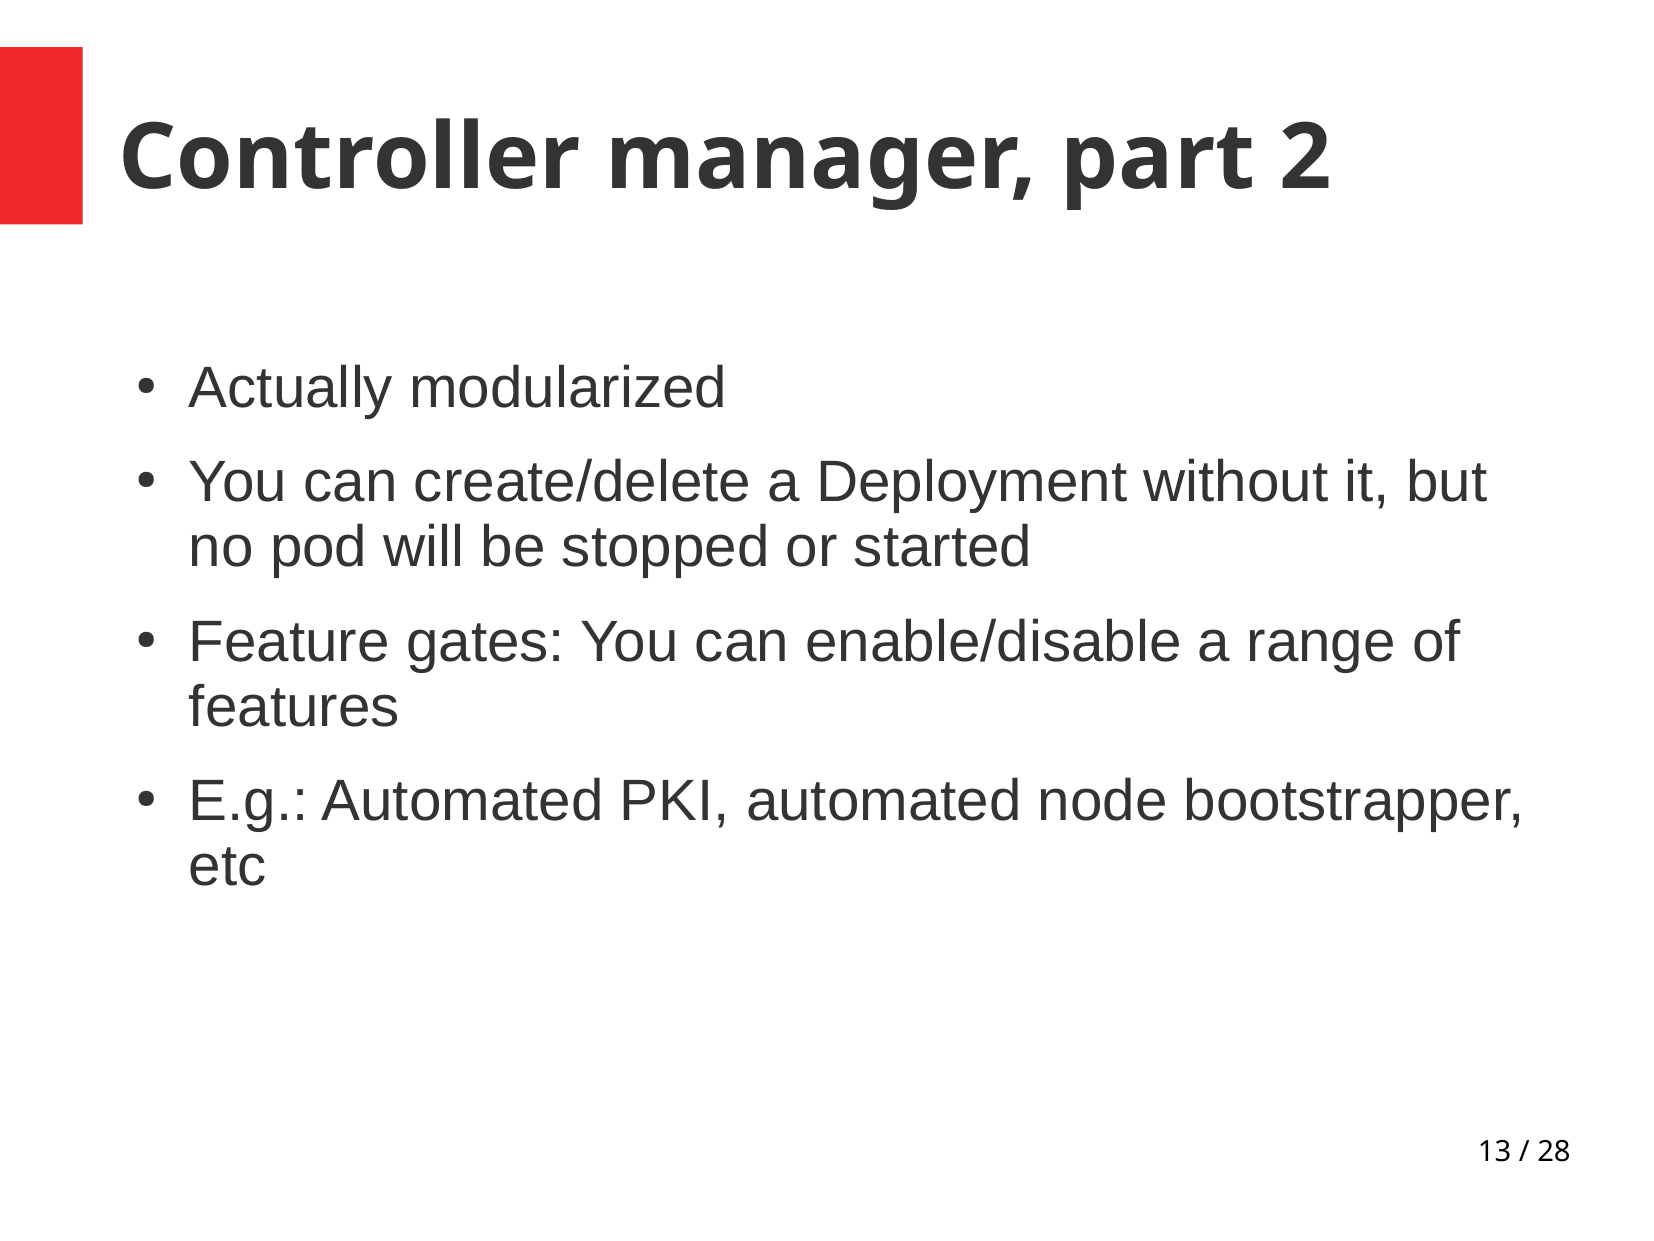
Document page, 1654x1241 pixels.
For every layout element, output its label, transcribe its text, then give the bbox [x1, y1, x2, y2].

title Controller manager, part 2 [118, 49, 1571, 257]
list Actually modularized You can create/delete a Deployment without it, but no pod will be stopped or started Feature gates: You can enable/disable a range of features E.g.: Automated PKI, automated node bootstrapper, etc [118, 354, 1536, 1074]
